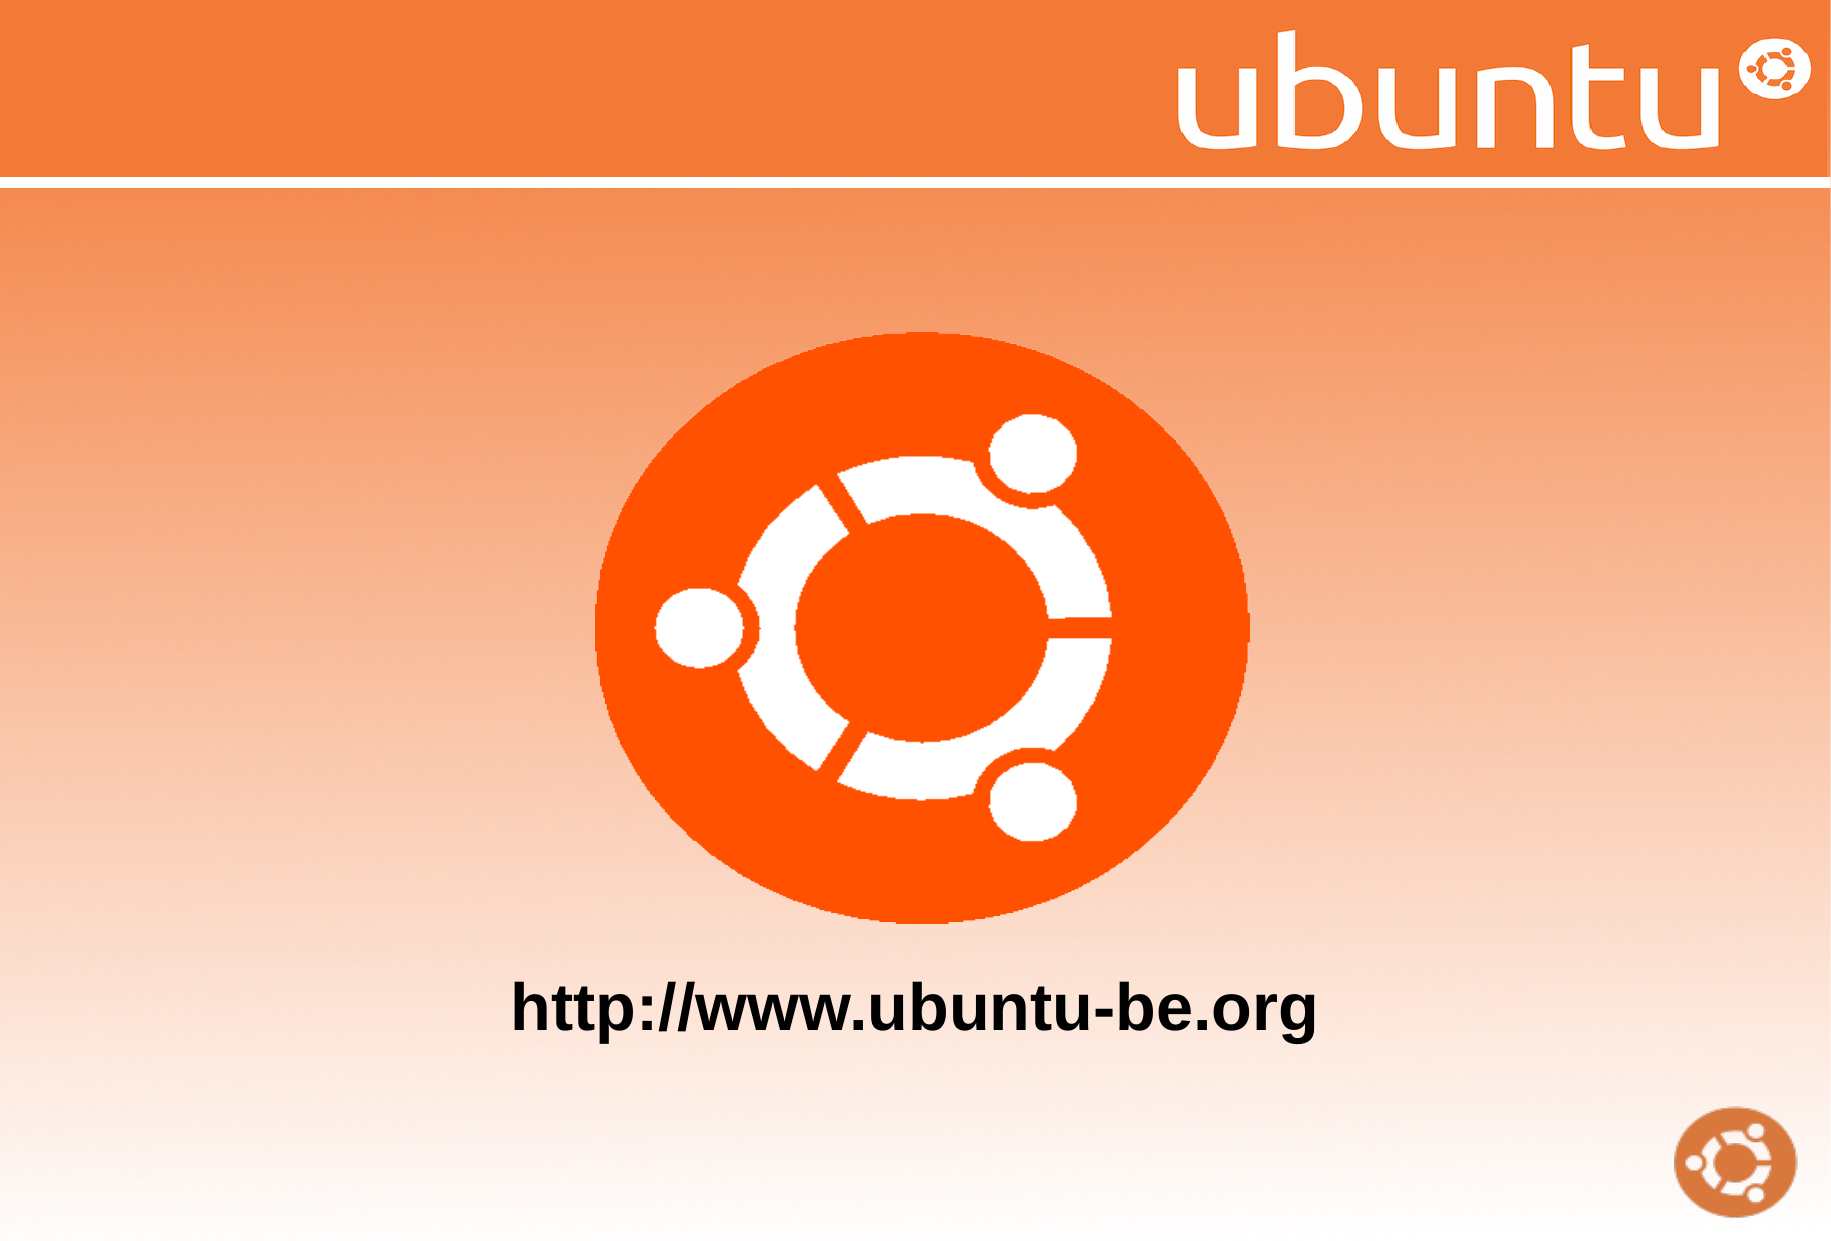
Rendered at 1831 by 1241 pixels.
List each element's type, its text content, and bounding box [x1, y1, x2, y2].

text_box http://www.ubuntu-be.org [408, 962, 1423, 1053]
picture [0, 0, 1831, 1241]
